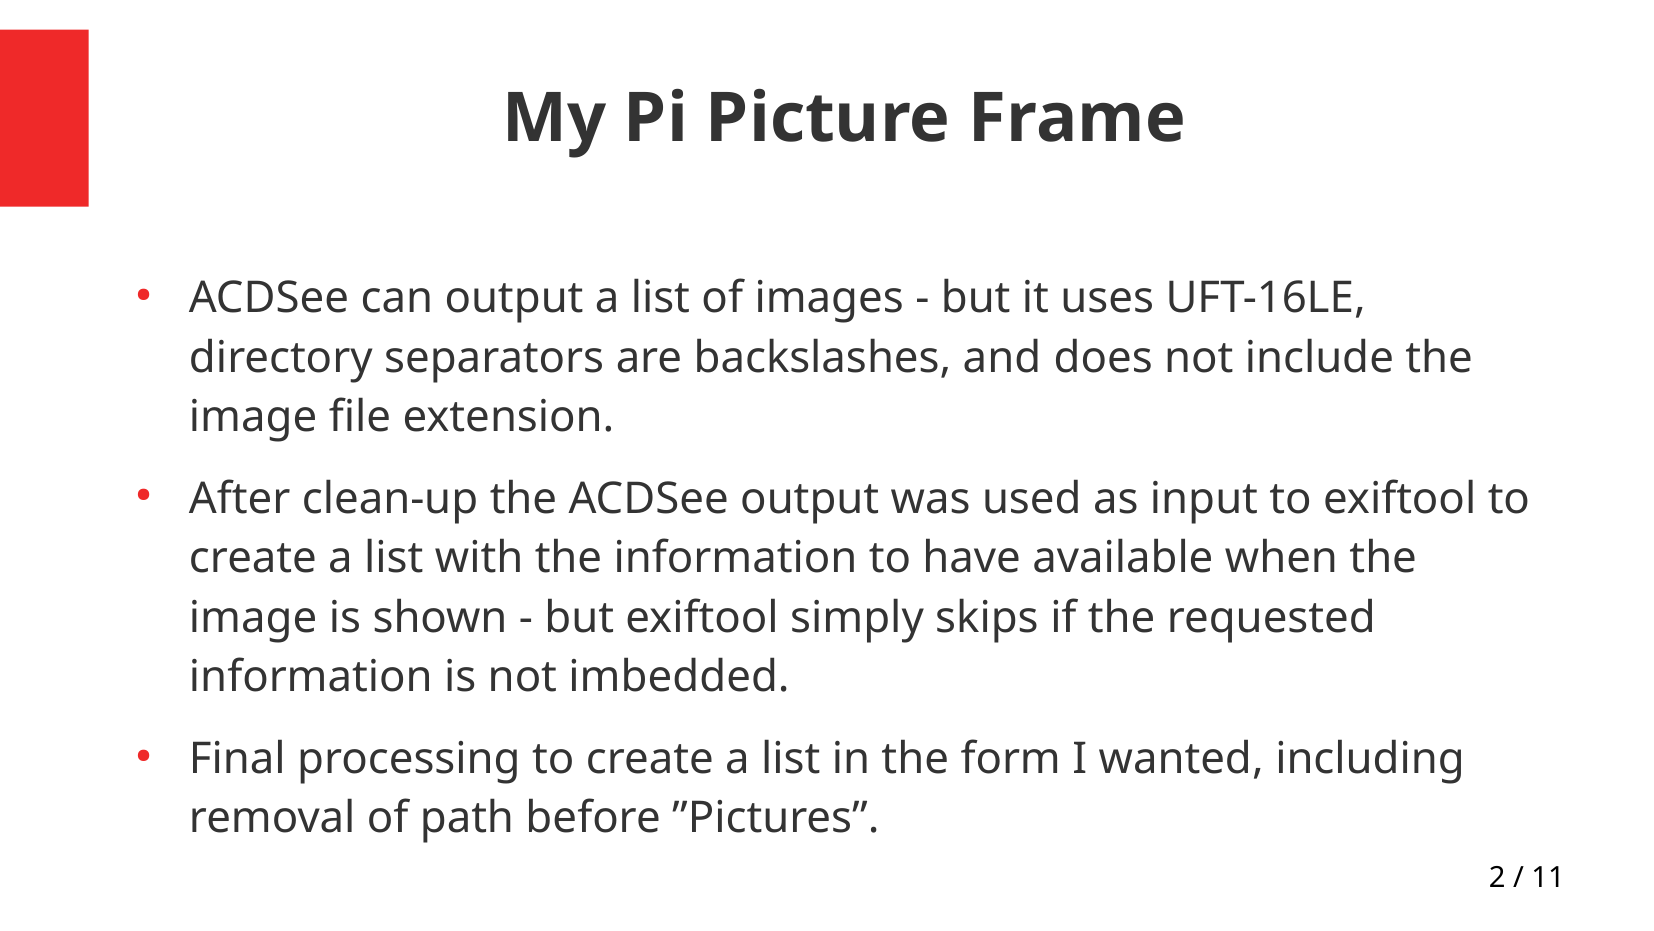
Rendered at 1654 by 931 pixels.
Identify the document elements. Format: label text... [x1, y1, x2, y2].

title My Pi Picture Frame [118, 37, 1571, 193]
list ACDSee can output a list of images - but it uses UFT-16LE, directory separators are backslashes, and does not include the image file extension. After clean-up the ACDSee output was used as input to exiftool to create a list with the information to have available when the image is shown - but exiftool simply skips if the requested information is not imbedded. Final processing to create a list in the form I wanted, including removal of path before ”Pictures”. [118, 265, 1536, 806]
